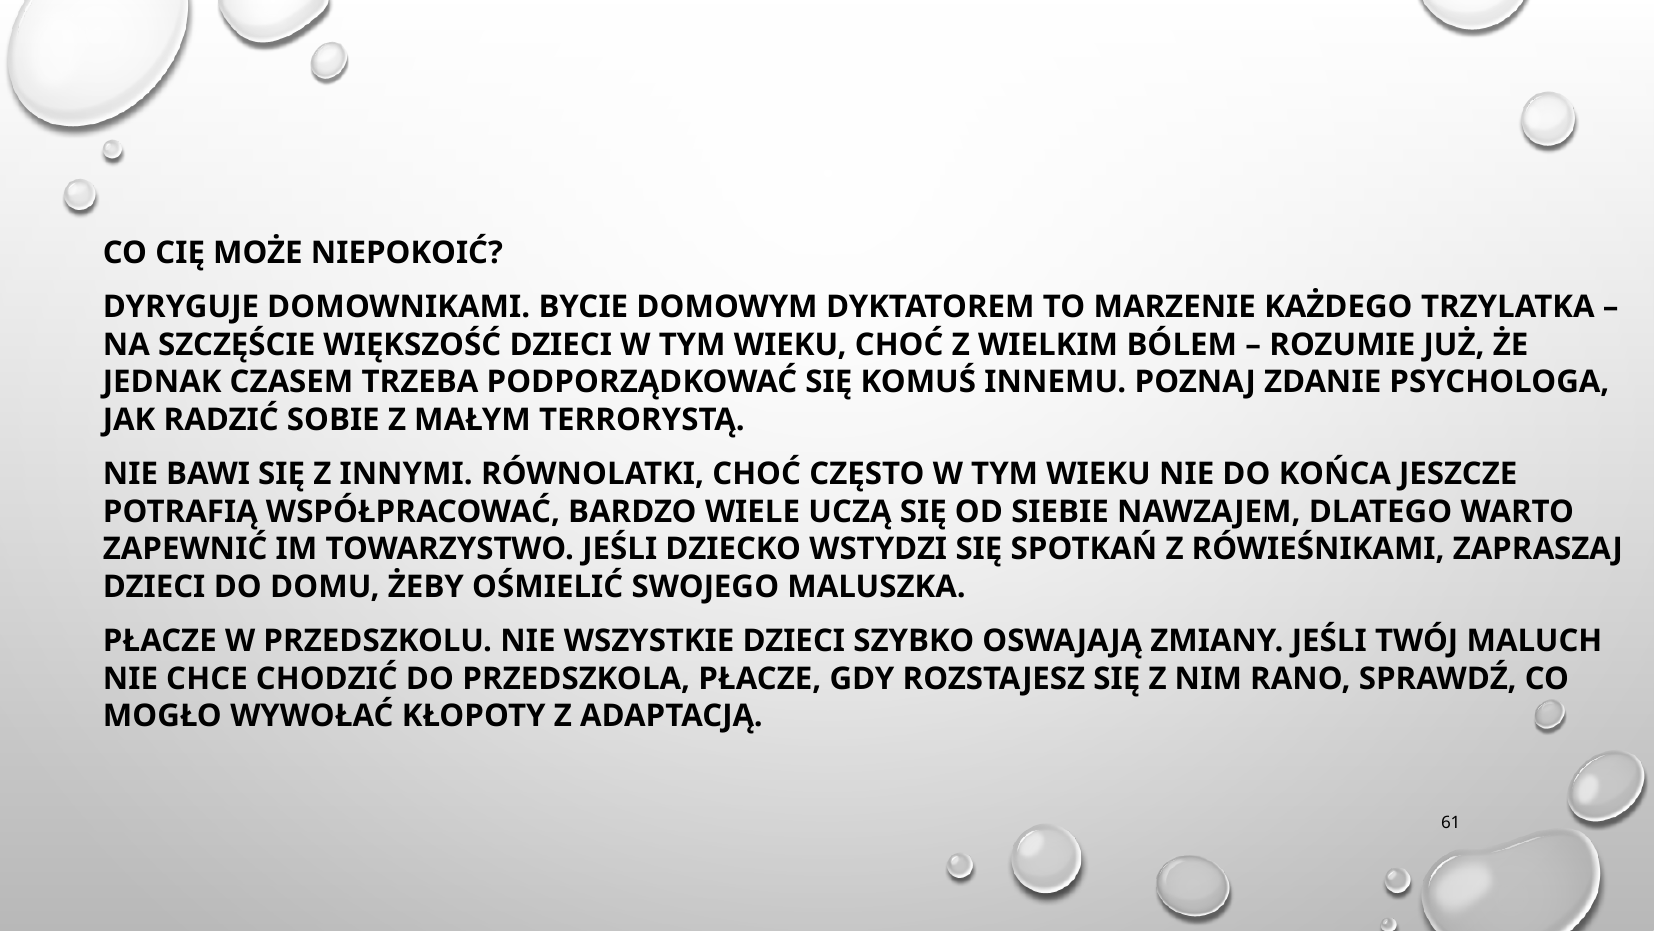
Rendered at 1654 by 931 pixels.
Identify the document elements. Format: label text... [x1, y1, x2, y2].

list Co cię może niepokoić? Dyryguje domownikami. Bycie domowym dyktatorem to marzenie każdego trzylatka – na szczęście większość dzieci w tym wieku, choć z wielkim bólem – rozumie już, że jednak czasem trzeba podporządkować się komuś innemu. Poznaj zdanie psychologa, jak radzić sobie z małym terrorystą. Nie bawi się z innymi. Równolatki, choć często w tym wieku nie do końca jeszcze potrafią współpracować, bardzo wiele uczą się od siebie nawzajem, dlatego warto zapewnić im towarzystwo. Jeśli dziecko wstydzi się spotkań z rówieśnikami, zapraszaj dzieci do domu, żeby ośmielić swojego maluszka. Płacze w przedszkolu. Nie wszystkie dzieci szybko oswajają zmiany. Jeśli twój maluch nie chce chodzić do przedszkola, płacze, gdy rozstajesz się z nim rano, sprawdź, co mogło wywołać kłopoty z adaptacją. [87, 224, 1654, 764]
text_box [1426, 798, 1530, 848]
